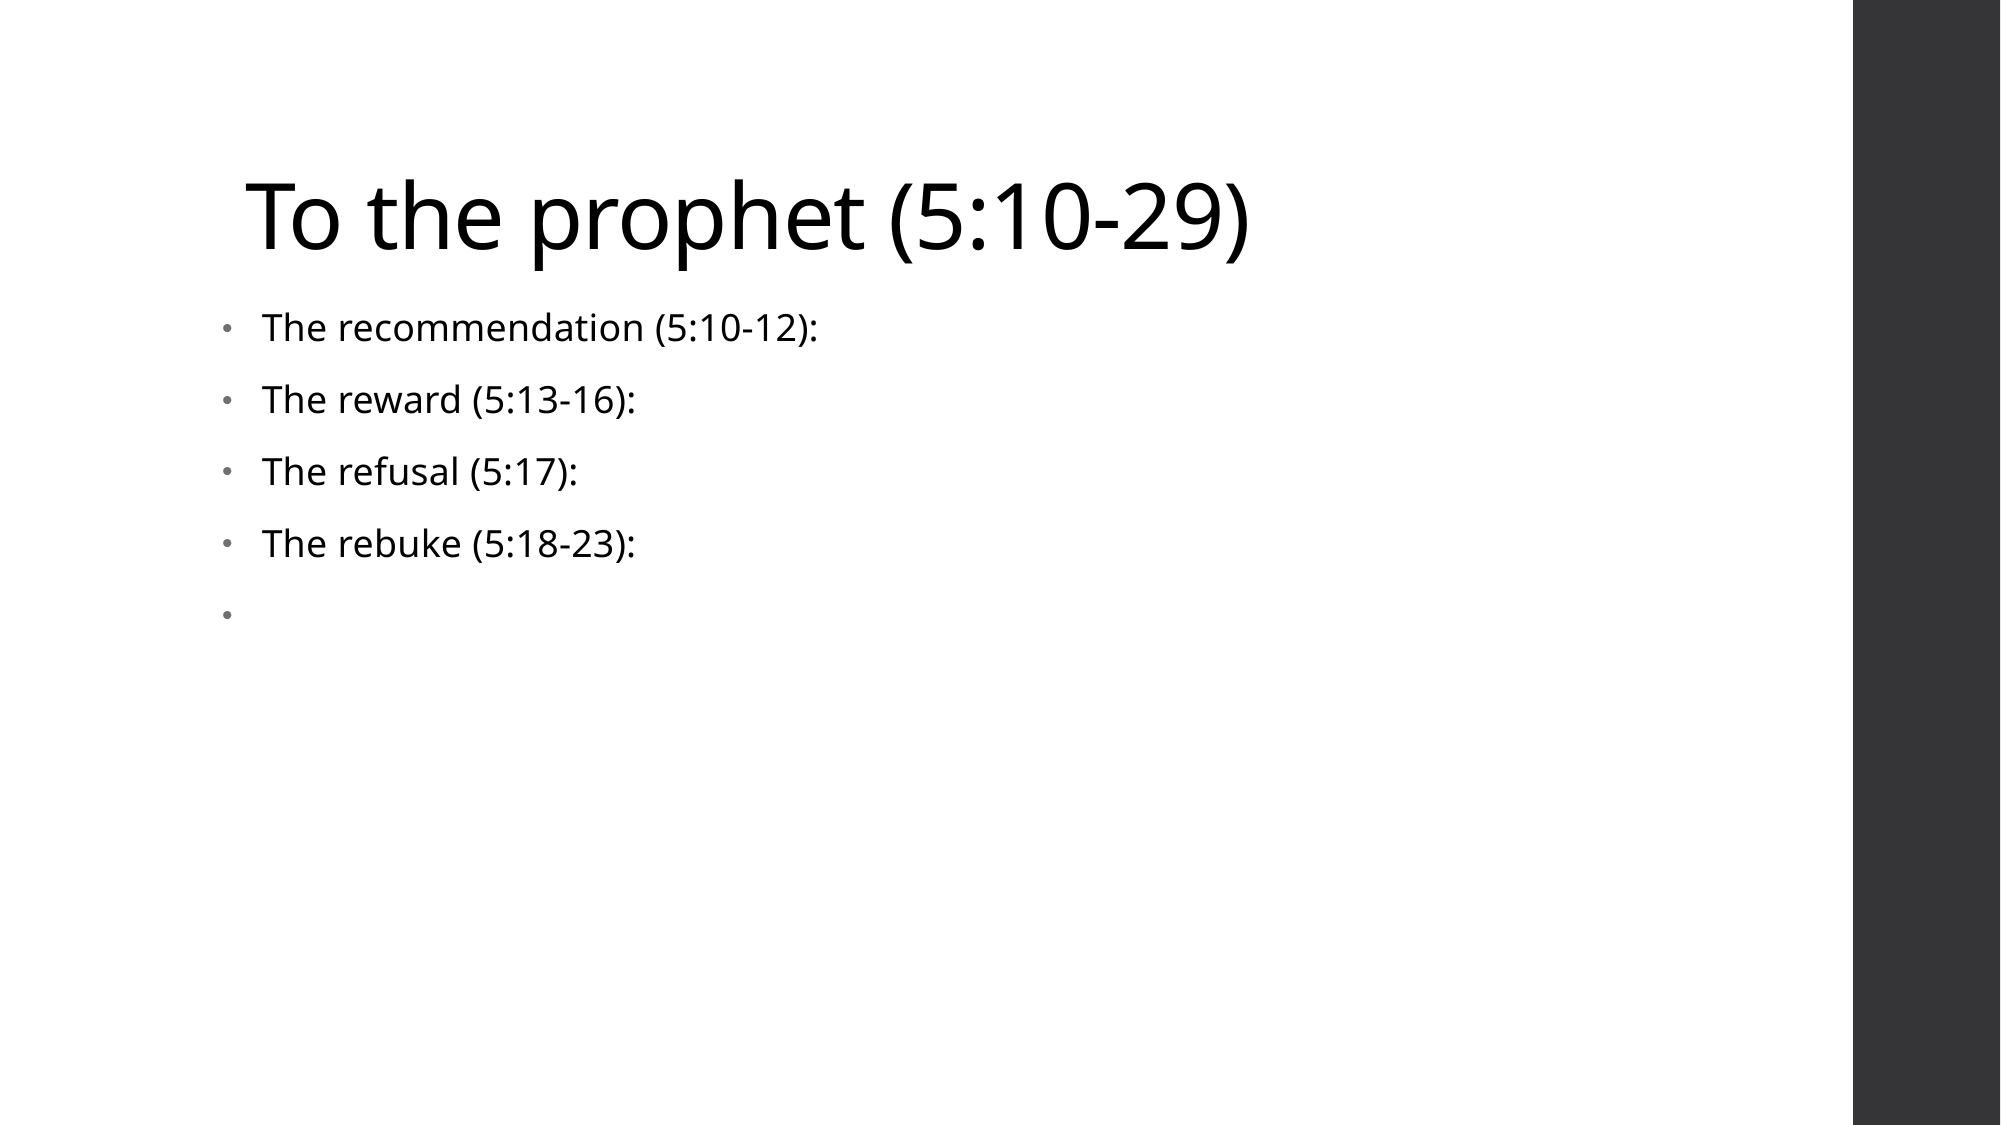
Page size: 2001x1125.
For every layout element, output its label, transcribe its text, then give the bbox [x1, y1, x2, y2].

list The recommendation (5:10-12): The reward (5:13-16): The refusal (5:17): The rebuke (5:18-23): [206, 299, 1617, 1014]
title To the prophet (5:10-29) [206, 60, 1797, 278]
